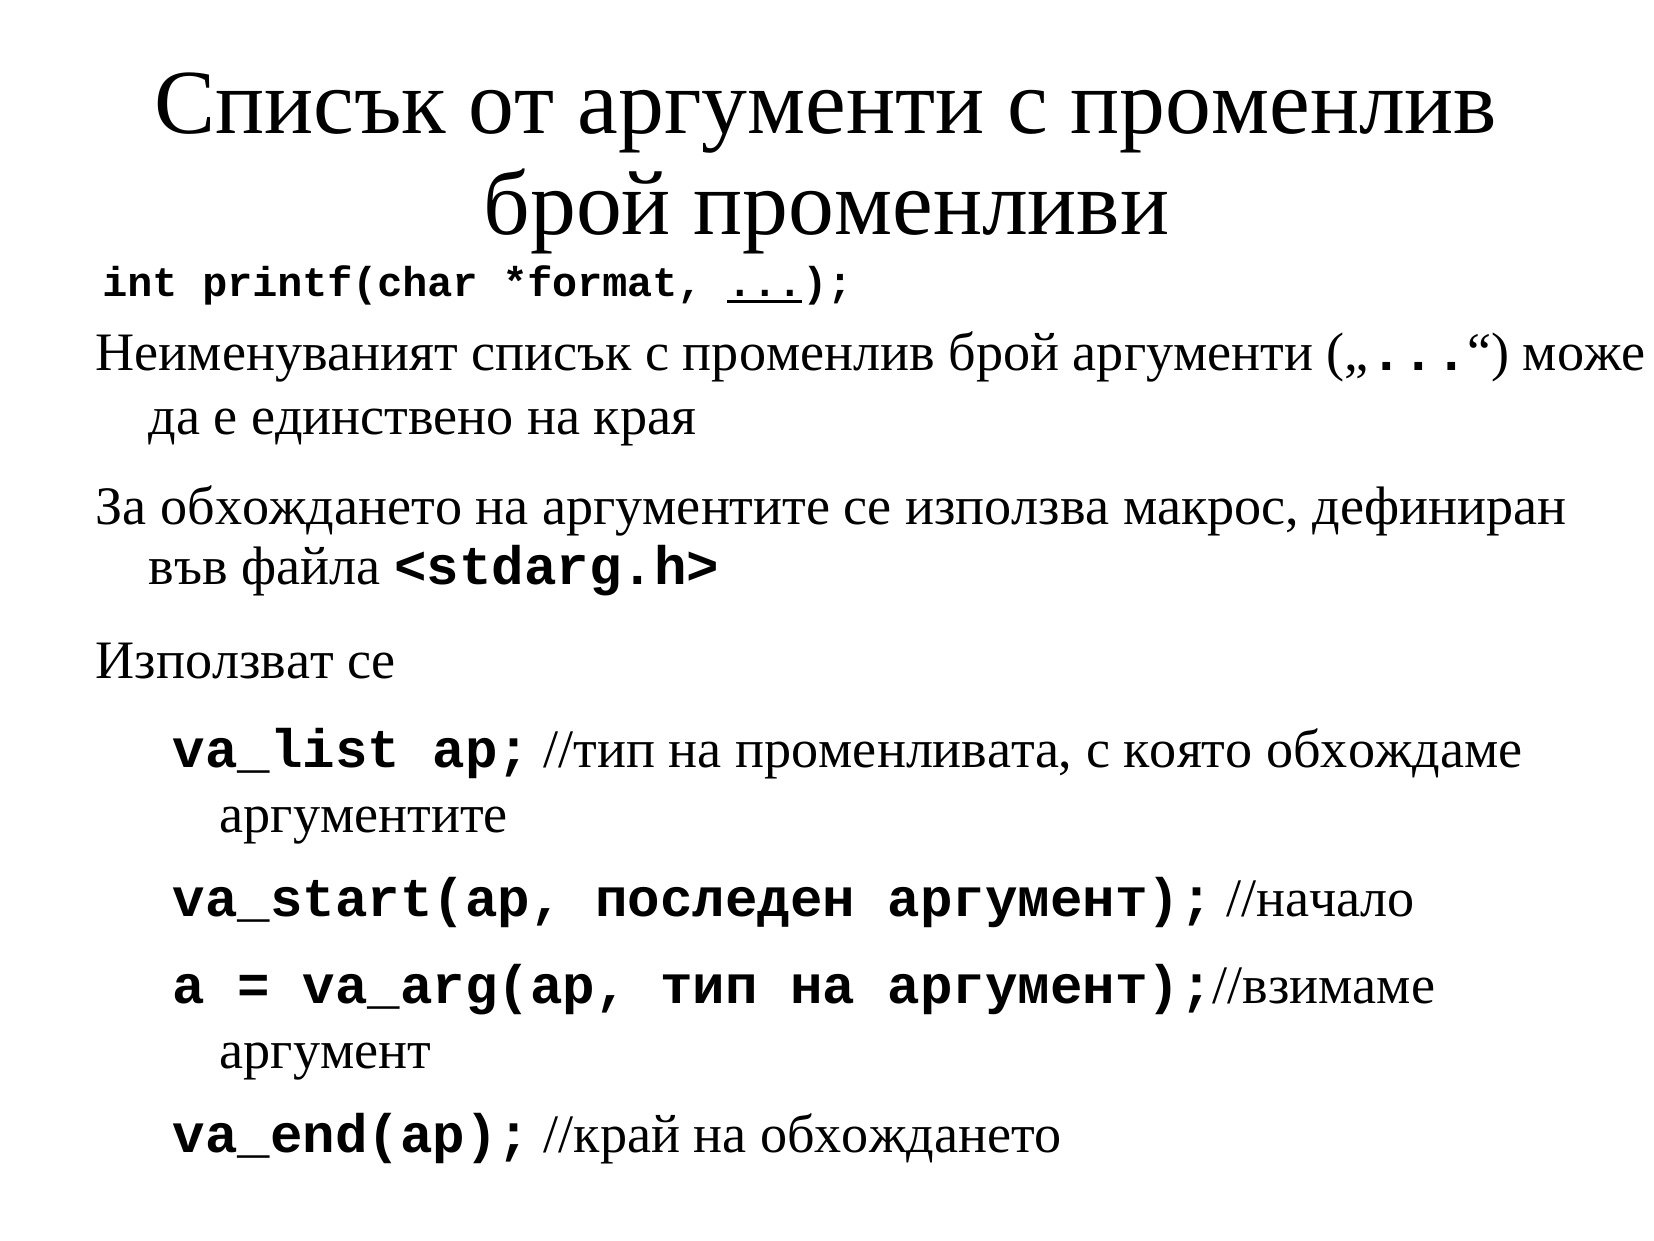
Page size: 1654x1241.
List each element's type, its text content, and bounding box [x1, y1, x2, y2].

text_box int printf(char *format, ...); [87, 254, 1634, 317]
list Неименуваният списък с променлив брой аргументи („...“) може да е единствено на края За обхождането на аргументите се използва макрос, дефиниран във файла <stdarg.h> Използват се va_list ap; //тип на променливата, с която обхождаме аргументите va_start(ap, последен аргумент); //начало a = va_arg(ap, тип на аргумент);//взимаме аргумент va_end(ap); //край на обхождането [78, 322, 1654, 1177]
title Списък от аргументи с променлив брой променливи [82, 49, 1571, 257]
